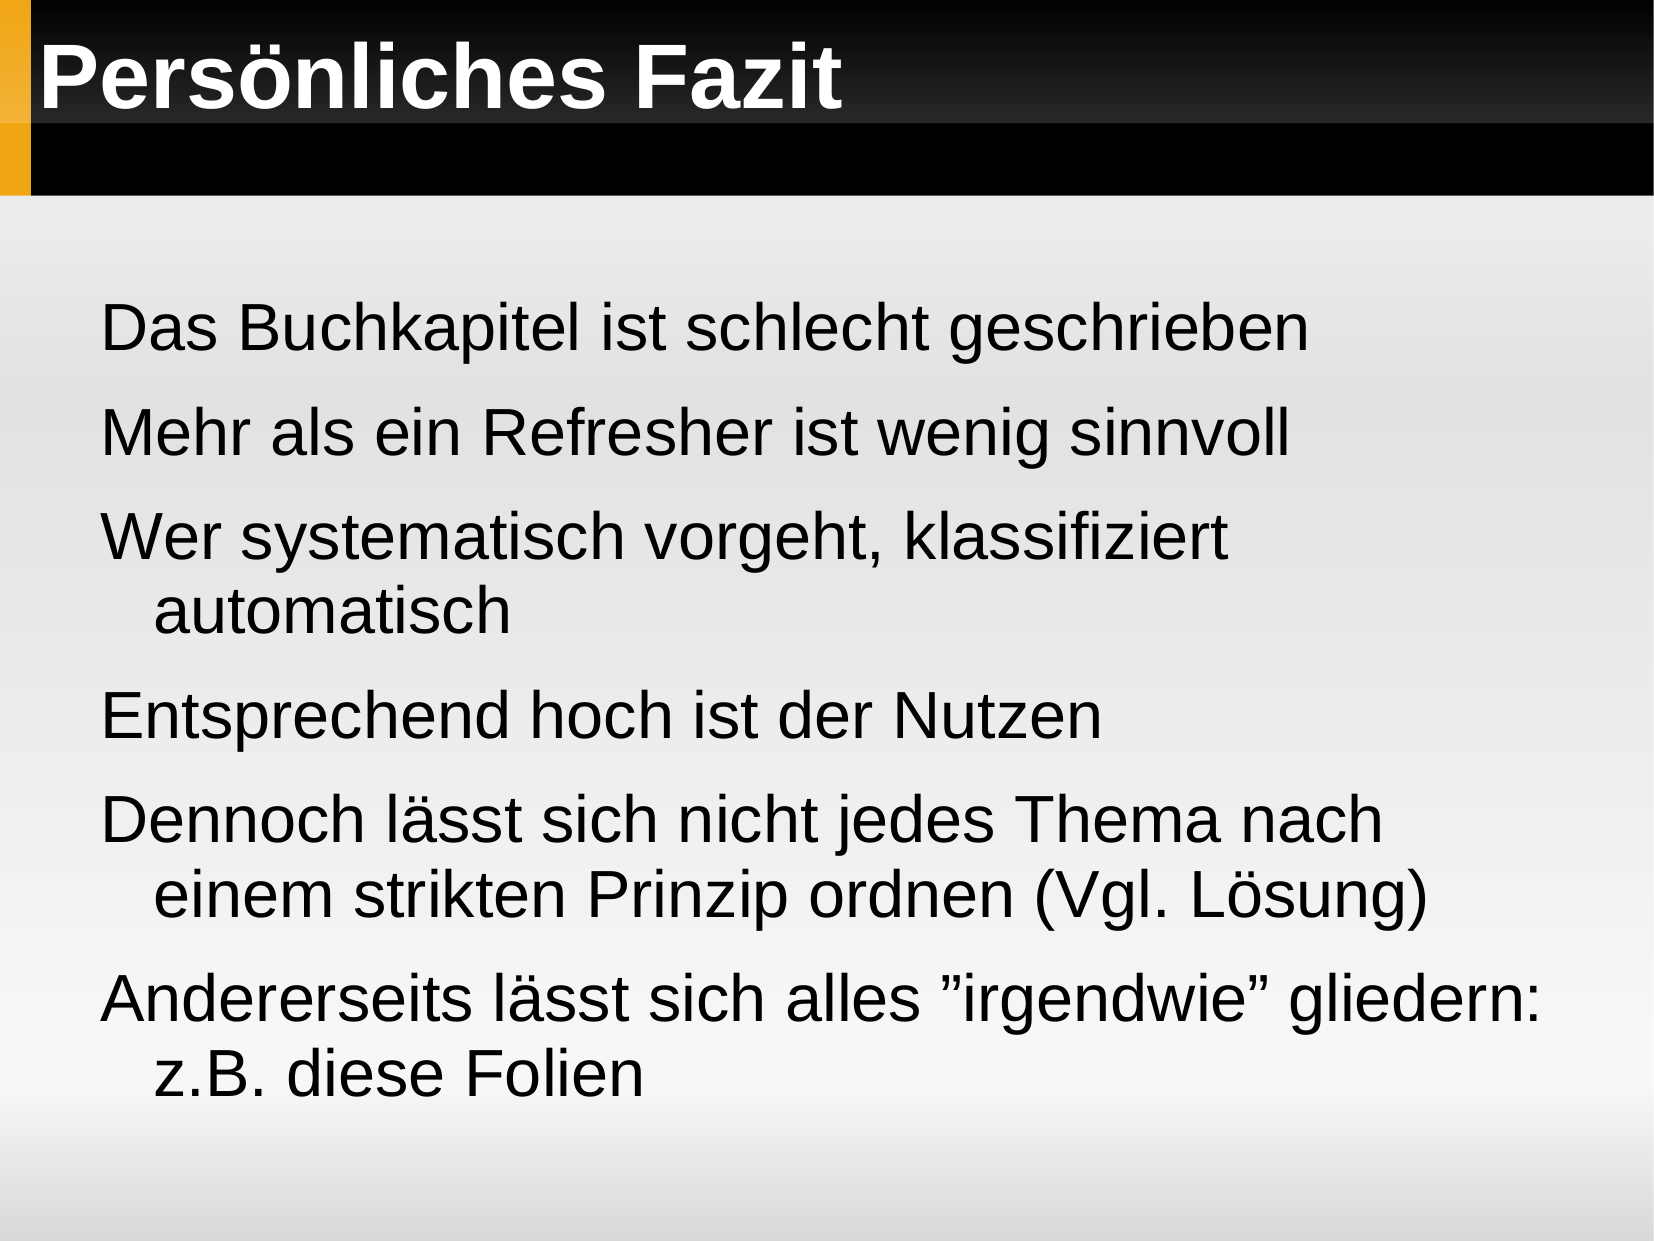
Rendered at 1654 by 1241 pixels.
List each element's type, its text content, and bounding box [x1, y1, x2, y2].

list Das Buchkapitel ist schlecht geschrieben Mehr als ein Refresher ist wenig sinnvoll Wer systematisch vorgeht, klassifiziert automatisch Entsprechend hoch ist der Nutzen Dennoch lässt sich nicht jedes Thema nach einem strikten Prinzip ordnen (Vgl. Lösung) Andererseits lässt sich alles ”irgendwie” gliedern: z.B. diese Folien [82, 290, 1571, 1111]
title Persönliches Fazit [38, 0, 1527, 174]
picture [0, 0, 1654, 1241]
